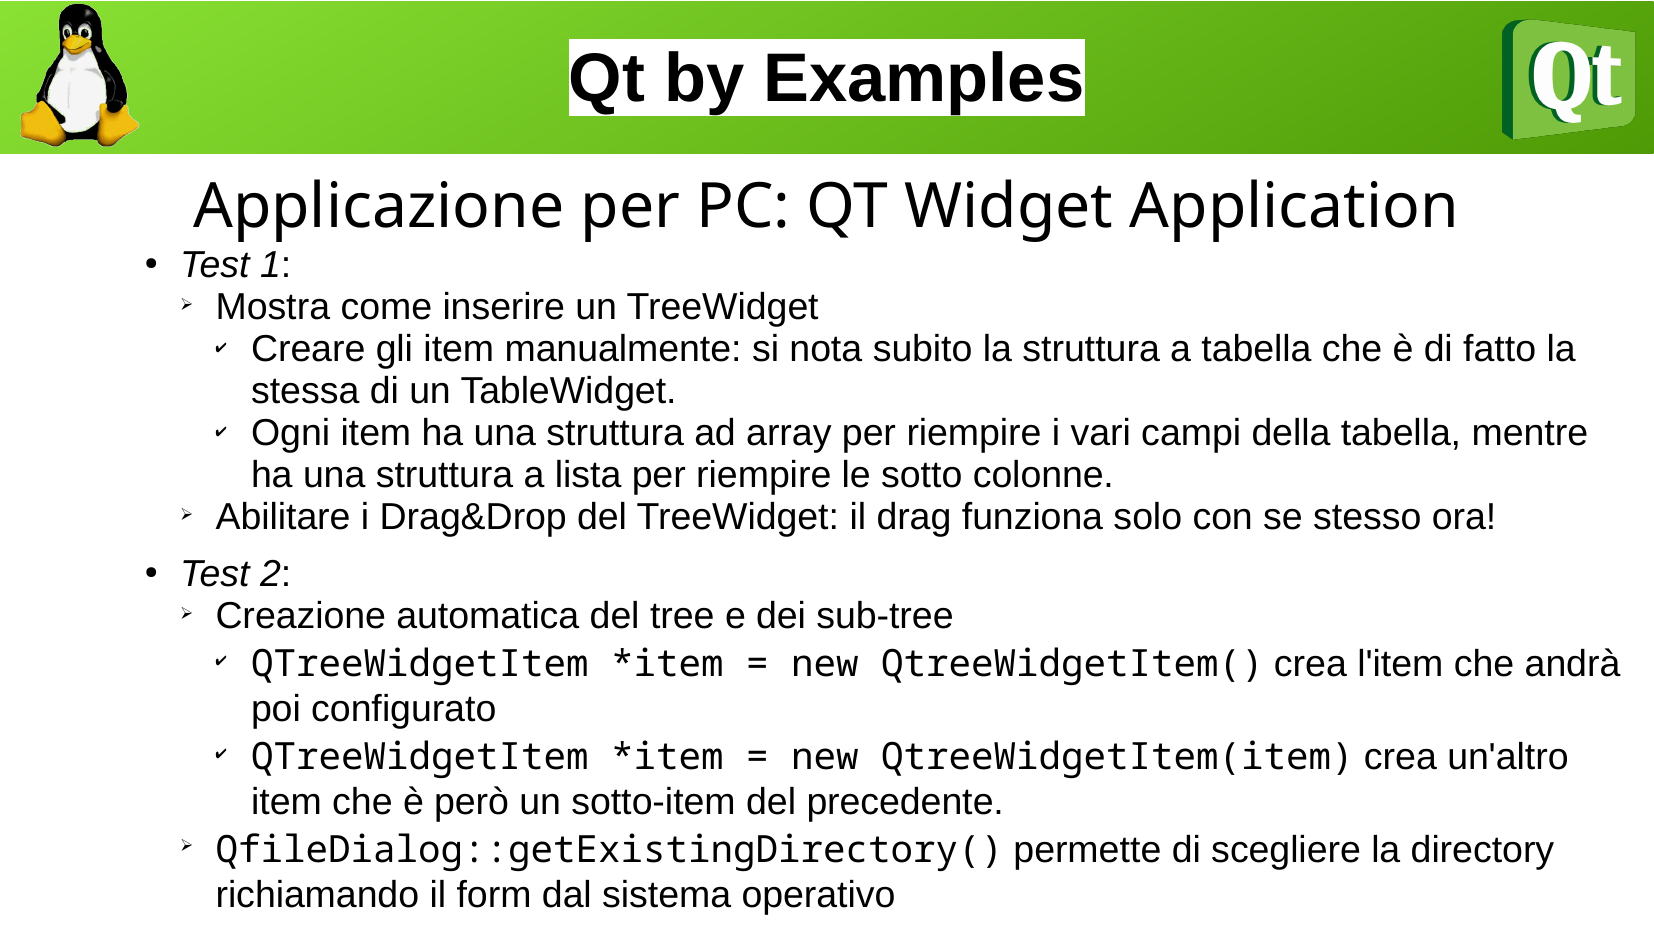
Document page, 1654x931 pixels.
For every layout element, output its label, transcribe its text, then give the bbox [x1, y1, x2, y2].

text_box Test 1: Mostra come inserire un TreeWidget Creare gli item manualmente: si nota subito la struttura a tabella che è di fatto la stessa di un TableWidget. Ogni item ha una struttura ad array per riempire i vari campi della tabella, mentre ha una struttura a lista per riempire le sotto colonne. Abilitare i Drag&Drop del TreeWidget: il drag funziona solo con se stesso ora! [129, 236, 1654, 544]
picture [1496, 15, 1639, 142]
text_box Applicazione per PC: QT Widget Application [0, 153, 1654, 232]
title Qt by Examples [162, 1, 1654, 153]
text_box Test 2: Creazione automatica del tree e dei sub-tree QTreeWidgetItem *item = new QtreeWidgetItem() crea l'item che andrà poi configurato QTreeWidgetItem *item = new QtreeWidgetItem(item) crea un'altro item che è però un sotto-item del precedente. QfileDialog::getExistingDirectory() permette di scegliere la directory richiamando il form dal sistema operativo [129, 544, 1654, 905]
picture [0, 0, 162, 153]
